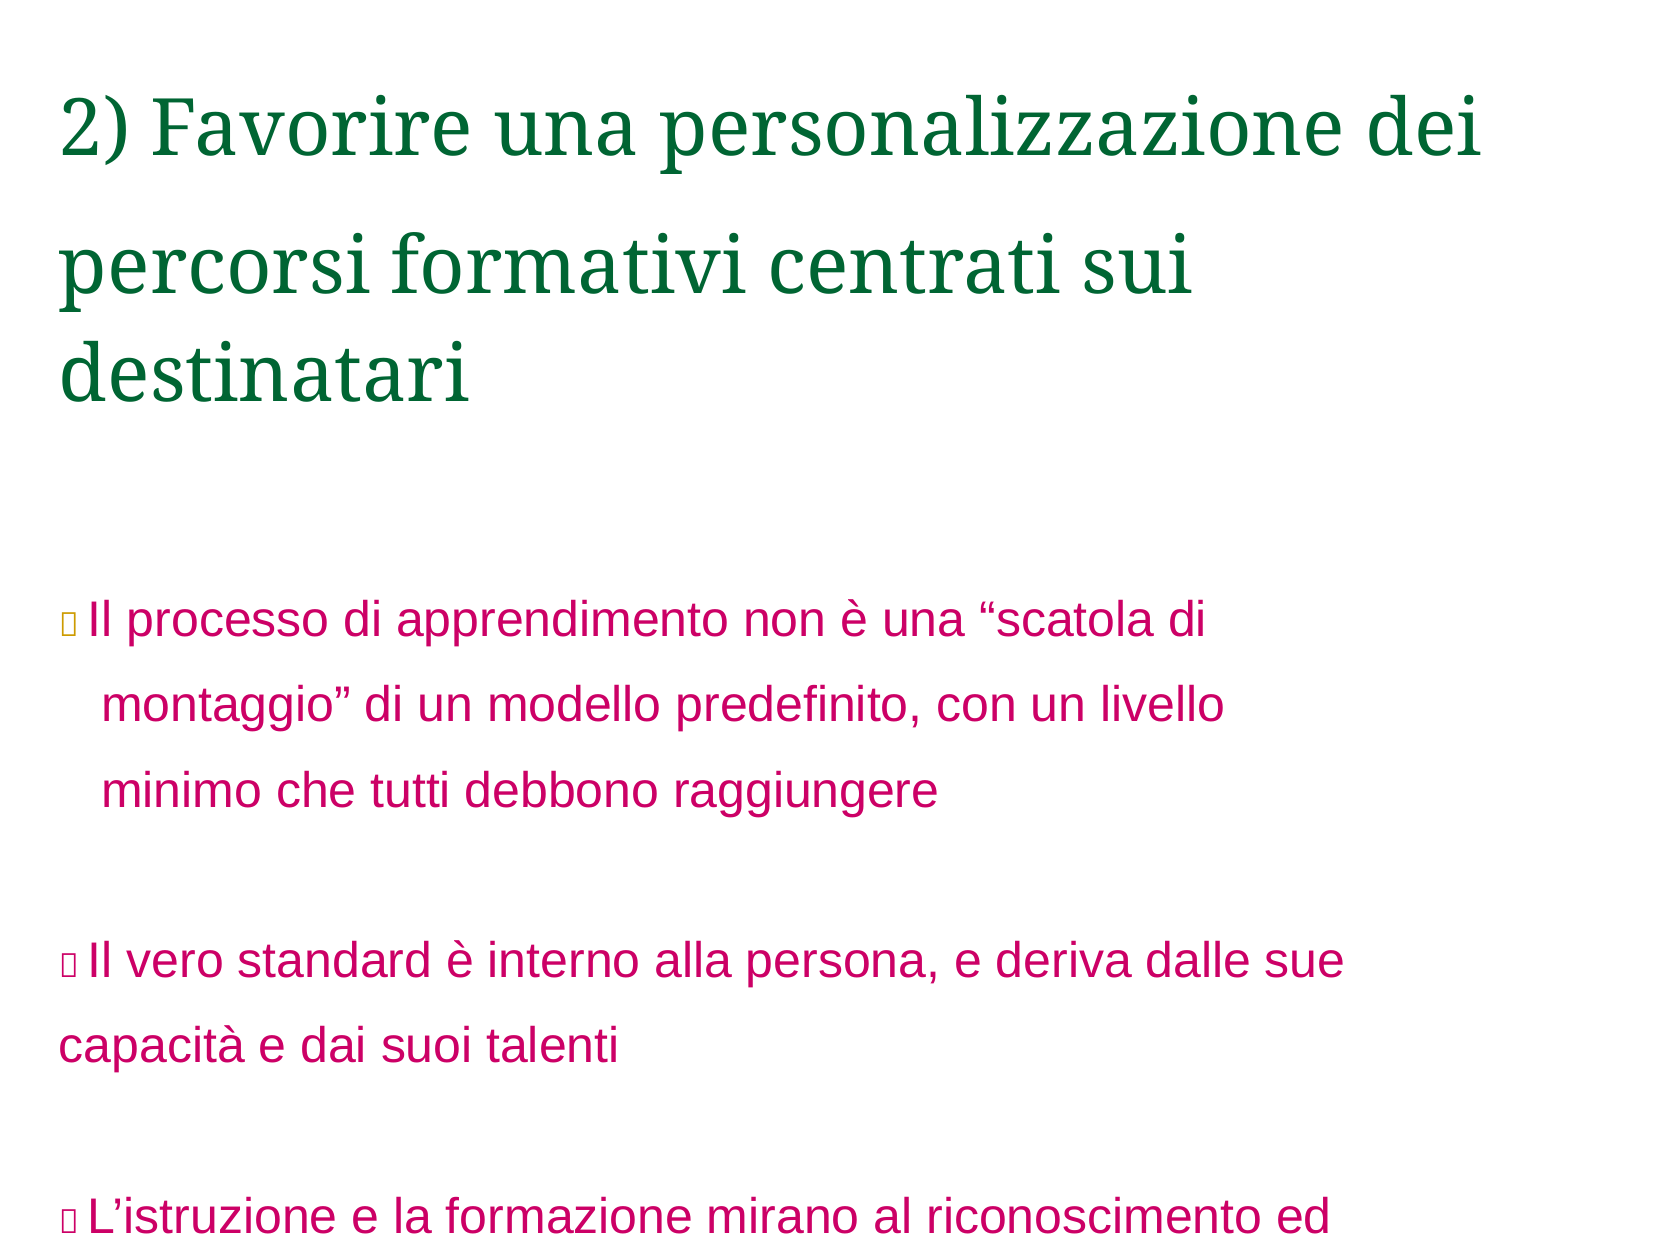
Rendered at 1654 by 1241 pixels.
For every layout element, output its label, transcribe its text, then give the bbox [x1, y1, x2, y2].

list 2) Favorire una personalizzazione dei percorsi formativi centrati sui destinatari 􀂄 Il processo di apprendimento non è una “scatola di montaggio” di un modello predefinito, con un livello minimo che tutti debbono raggiungere 􀂄 Il vero standard è interno alla persona, e deriva dalle sue capacità e dai suoi talenti 􀂄 L’istruzione e la formazione mirano al riconoscimento ed alla massima attualizzazione dei talenti di ciascuno [59, 70, 1571, 1161]
